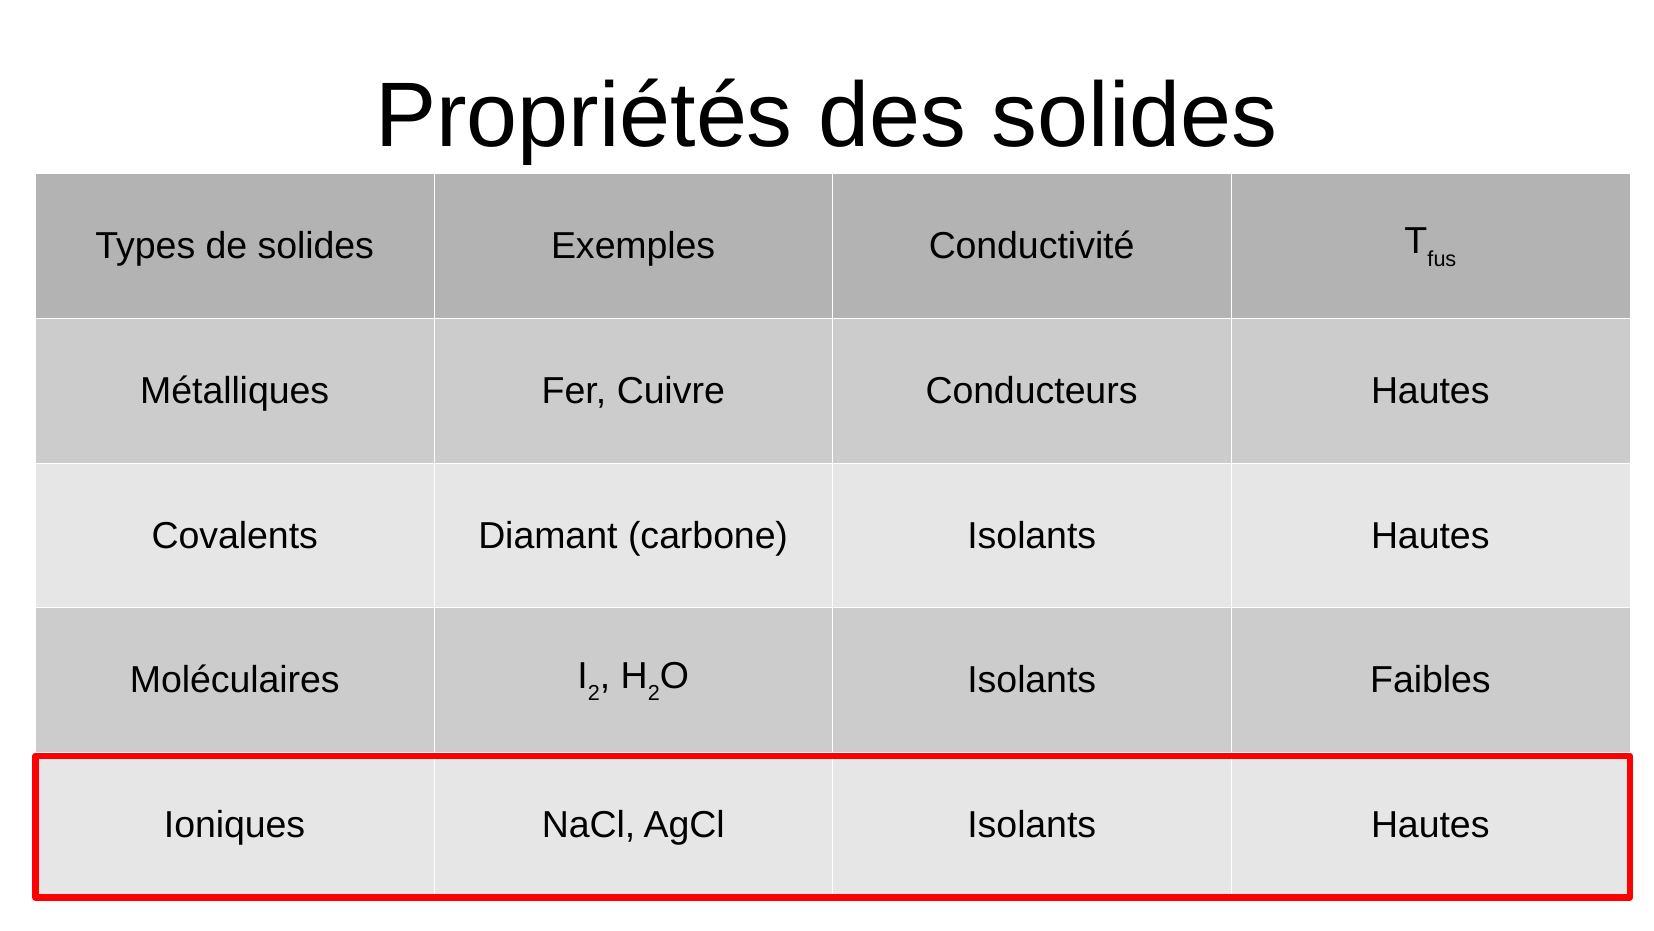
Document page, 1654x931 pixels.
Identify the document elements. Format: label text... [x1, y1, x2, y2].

table_cell Covalents [36, 464, 434, 607]
table_cell Fer, Cuivre [435, 319, 832, 463]
table_cell Conducteurs [833, 319, 1231, 463]
table_cell Isolants [833, 608, 1231, 752]
table_cell I2, H2O [435, 608, 832, 752]
title Propriétés des solides [82, 37, 1571, 173]
table_cell Hautes [1232, 759, 1627, 894]
table_cell Isolants [833, 759, 1231, 894]
table_cell Isolants [833, 464, 1231, 607]
table_header Exemples [435, 174, 832, 318]
table_cell Moléculaires [36, 608, 434, 752]
table_cell Diamant (carbone) [435, 464, 832, 607]
table_cell Ioniques [39, 759, 434, 894]
table_cell Faibles [1232, 608, 1630, 752]
table_header Types de solides [36, 174, 434, 318]
table_cell Hautes [1232, 464, 1630, 607]
table_cell Métalliques [36, 319, 434, 463]
table_cell NaCl, AgCl [435, 759, 832, 894]
table_cell Hautes [1232, 319, 1630, 463]
table_header Tfus [1232, 174, 1630, 318]
table_header Conductivité [833, 174, 1231, 318]
